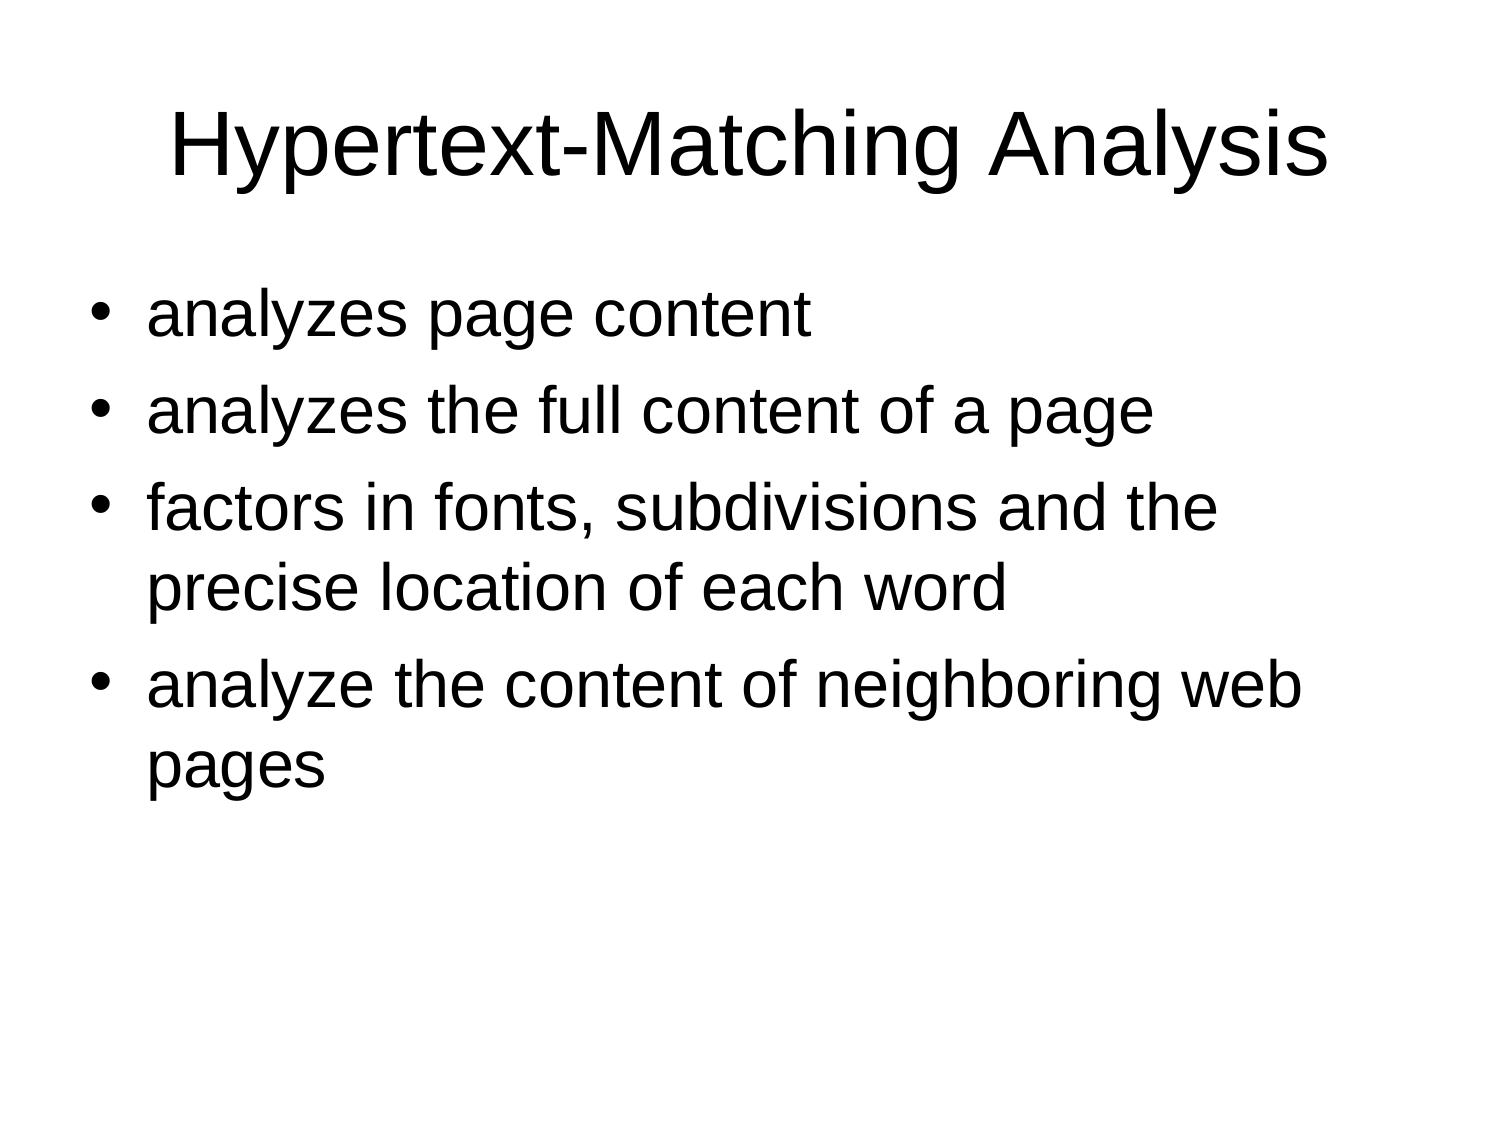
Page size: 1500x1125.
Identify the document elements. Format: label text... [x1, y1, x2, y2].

title Hypertext-Matching Analysis [75, 45, 1426, 233]
list analyzes page content analyzes the full content of a page factors in fonts, subdivisions and the precise location of each word analyze the content of neighboring web pages [75, 262, 1426, 1005]
